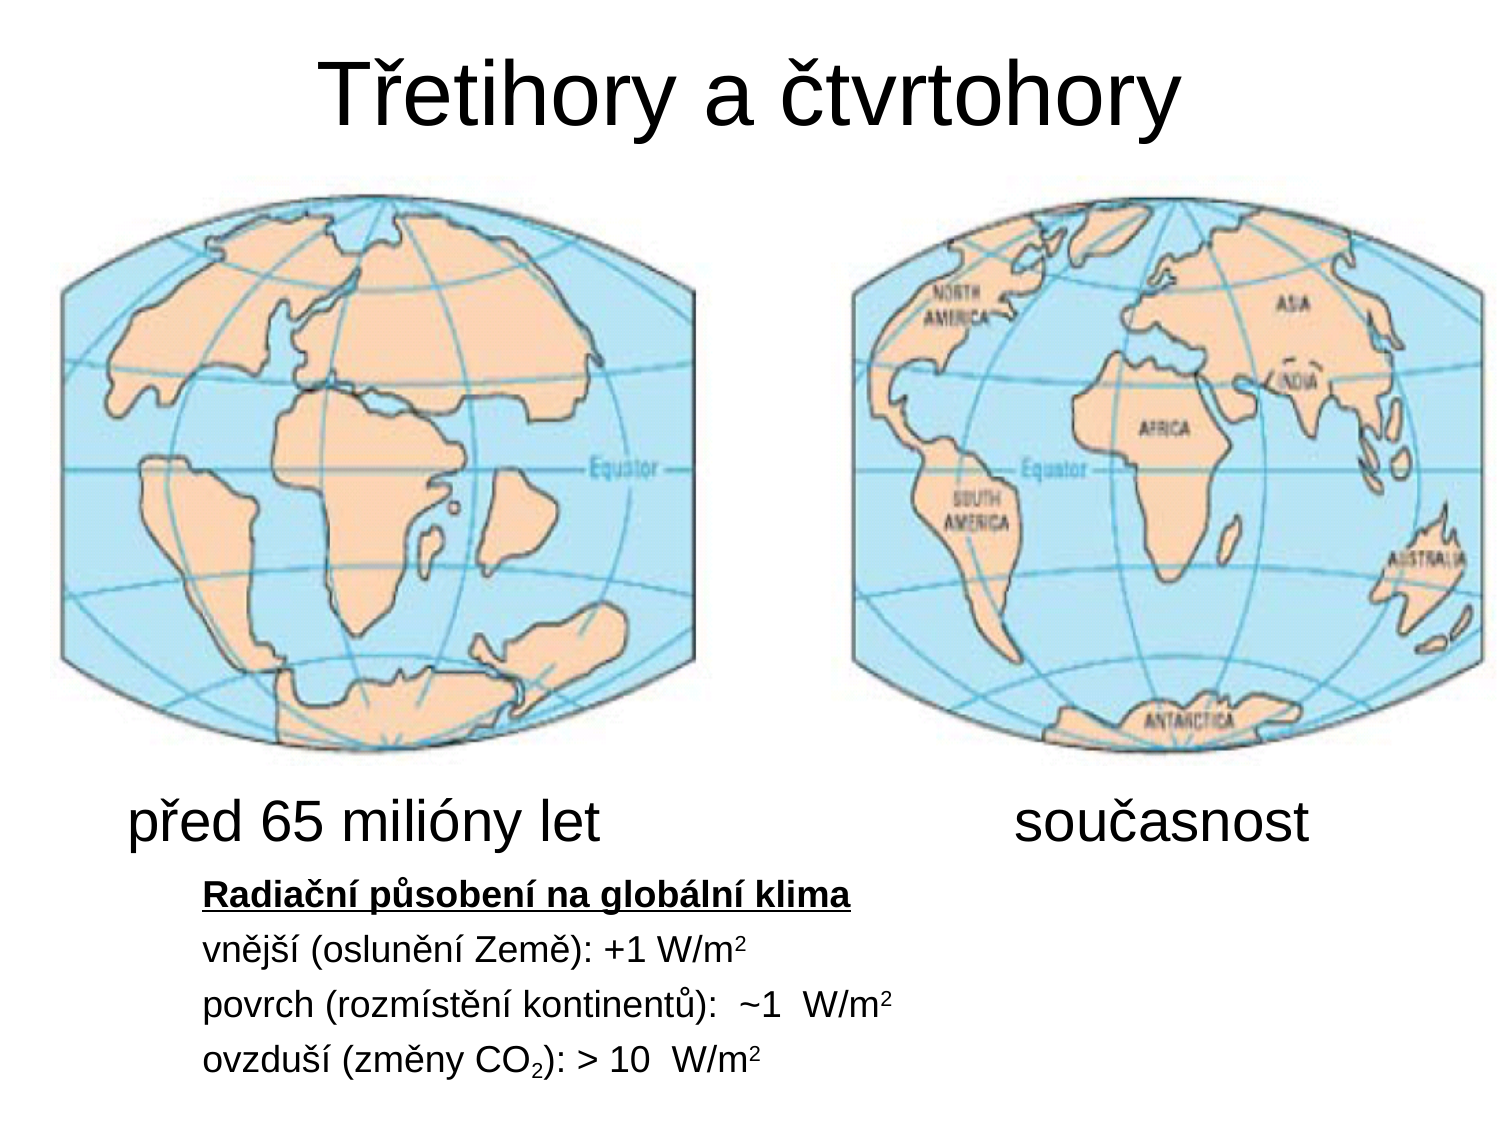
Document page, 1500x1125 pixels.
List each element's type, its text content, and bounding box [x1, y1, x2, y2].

text_box současnost [999, 774, 1401, 861]
picture [50, 174, 1500, 766]
title Třetihory a čtvrtohory [75, 0, 1426, 174]
text_box před 65 milióny let [112, 774, 738, 861]
text_box Radiační působení na globální klima vnější (oslunění Země): +1 W/m2 povrch (rozmístění kontinentů): ~1 W/m2 ovzduší (změny CO2): > 10 W/m2 [187, 862, 1313, 1091]
